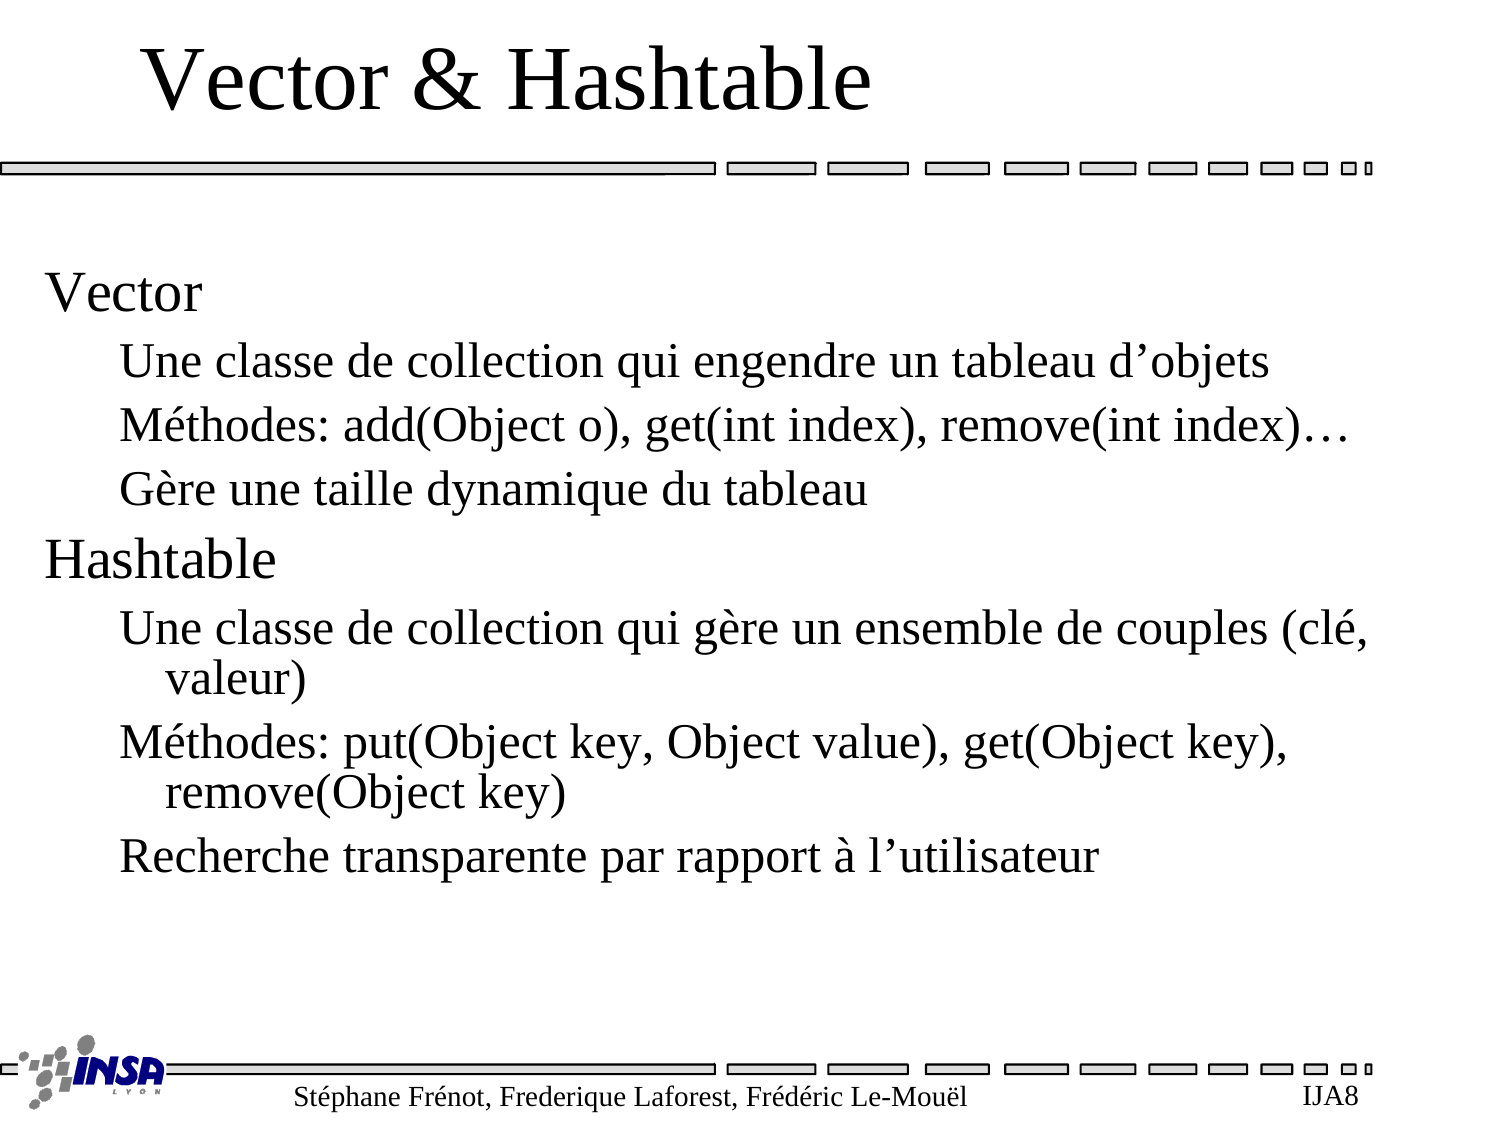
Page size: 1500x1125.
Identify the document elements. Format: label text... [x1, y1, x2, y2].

list Vector Une classe de collection qui engendre un tableau d’objets Méthodes: add(Object o), get(int index), remove(int index)… Gère une taille dynamique du tableau Hashtable Une classe de collection qui gère un ensemble de couples (clé, valeur) Méthodes: put(Object key, Object value), get(Object key), remove(Object key) Recherche transparente par rapport à l’utilisateur [29, 255, 1471, 1057]
title Vector & Hashtable [125, 0, 1400, 162]
